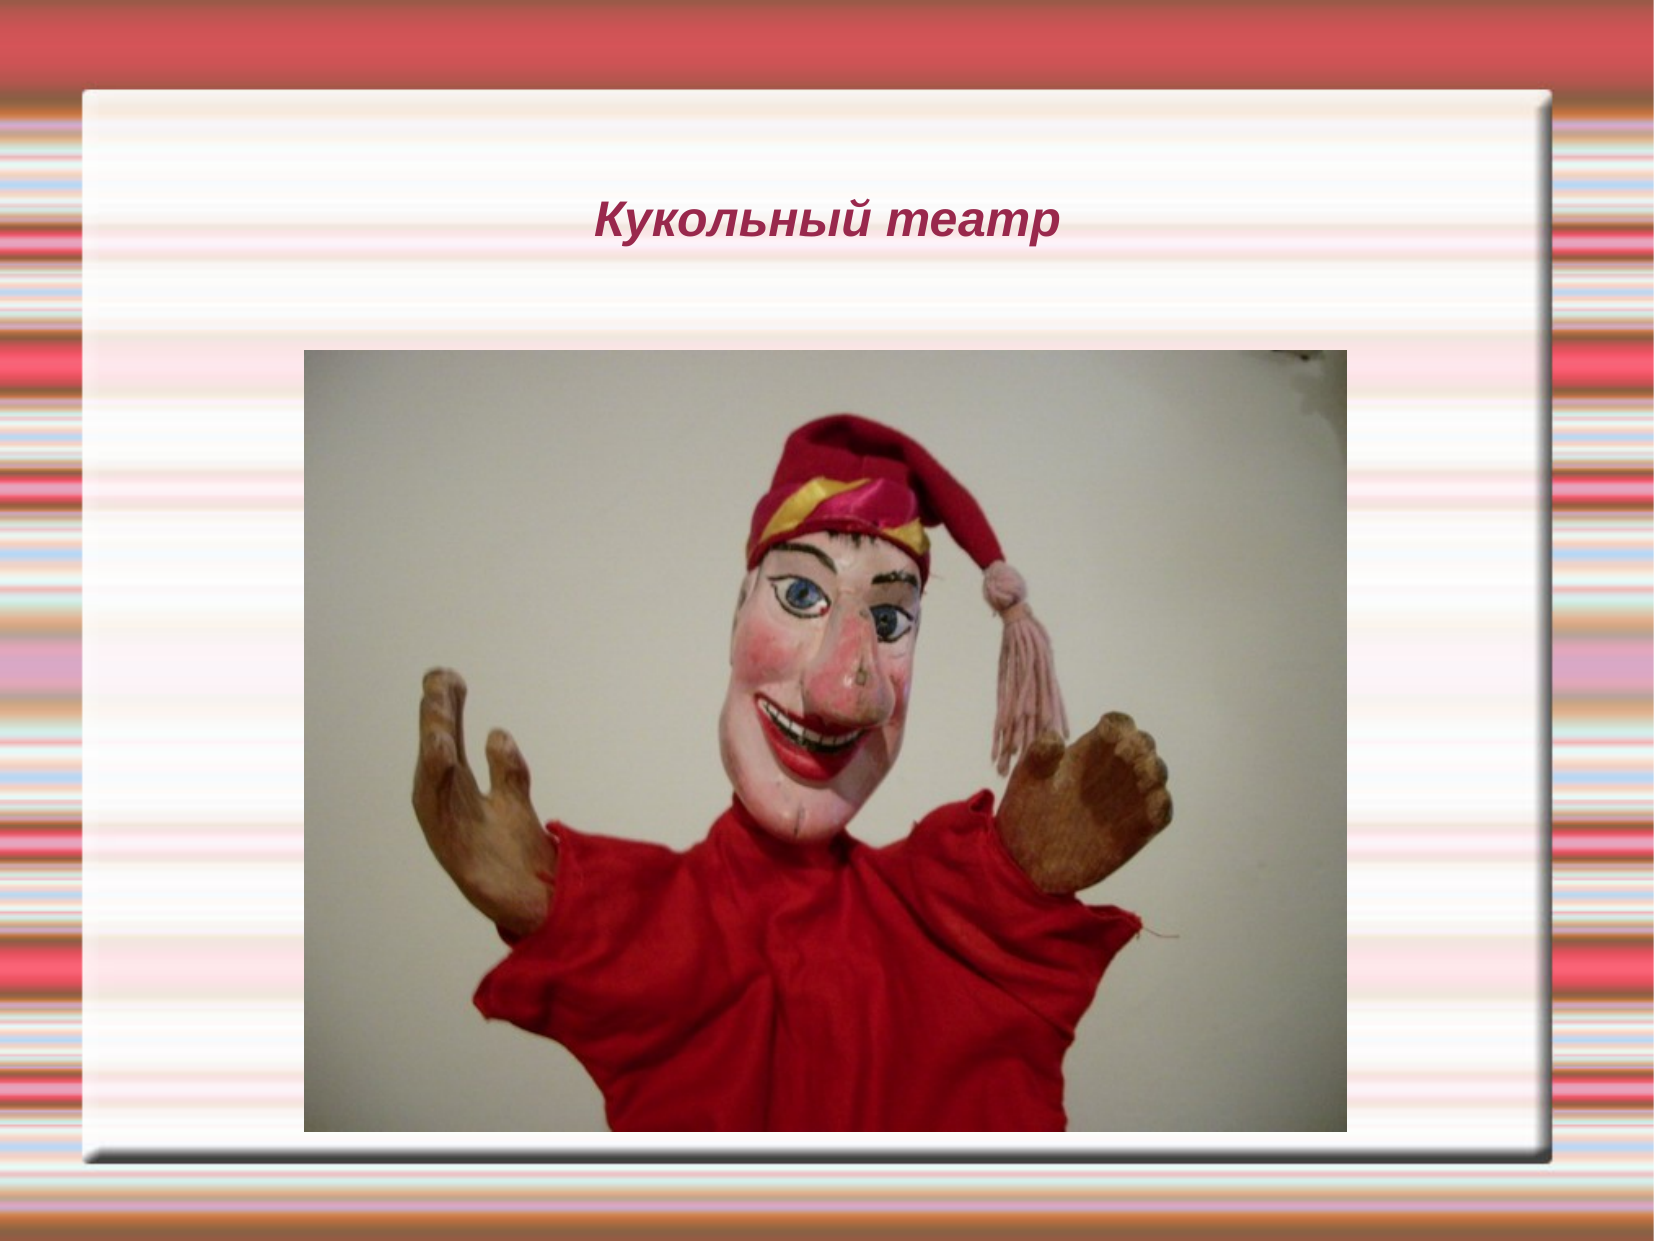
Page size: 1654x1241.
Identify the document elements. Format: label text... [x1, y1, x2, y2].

title Кукольный театр [121, 114, 1534, 322]
picture [0, 0, 1654, 1241]
